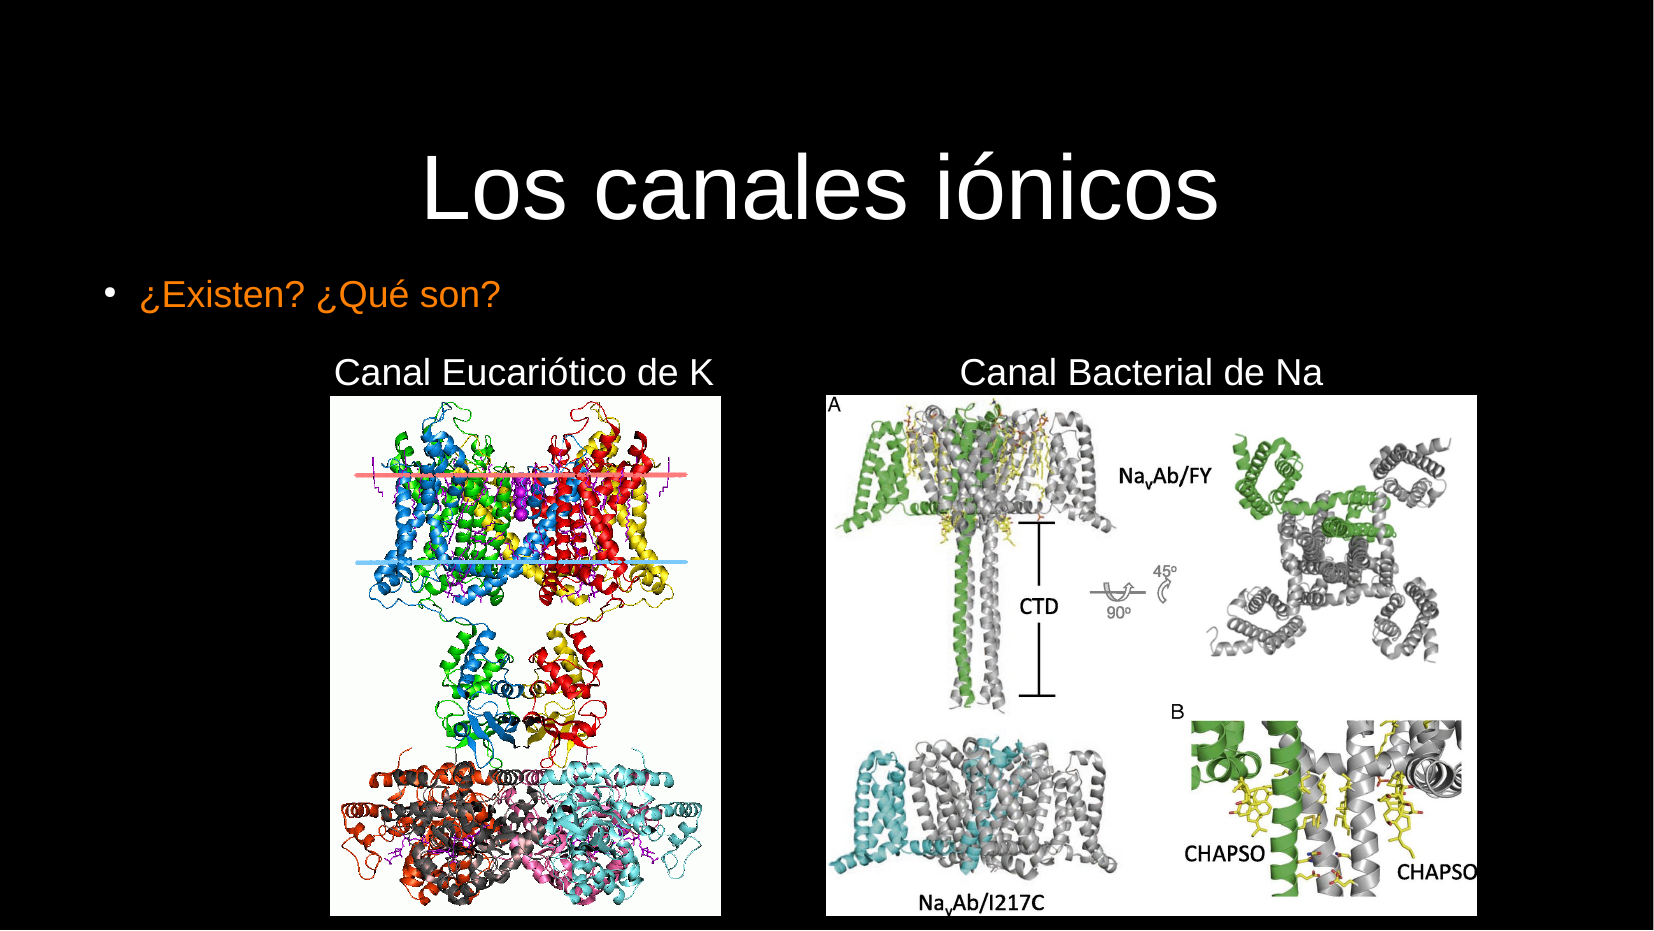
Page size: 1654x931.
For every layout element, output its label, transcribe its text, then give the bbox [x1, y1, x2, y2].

text_box ¿Existen? ¿Qué son? [88, 265, 1565, 323]
text_box Canal Eucariótico de K [318, 344, 733, 443]
title Los canales iónicos [76, 110, 1565, 266]
text_box Canal Bacterial de Na [944, 344, 1359, 443]
picture [826, 395, 1477, 916]
picture [330, 443, 721, 916]
